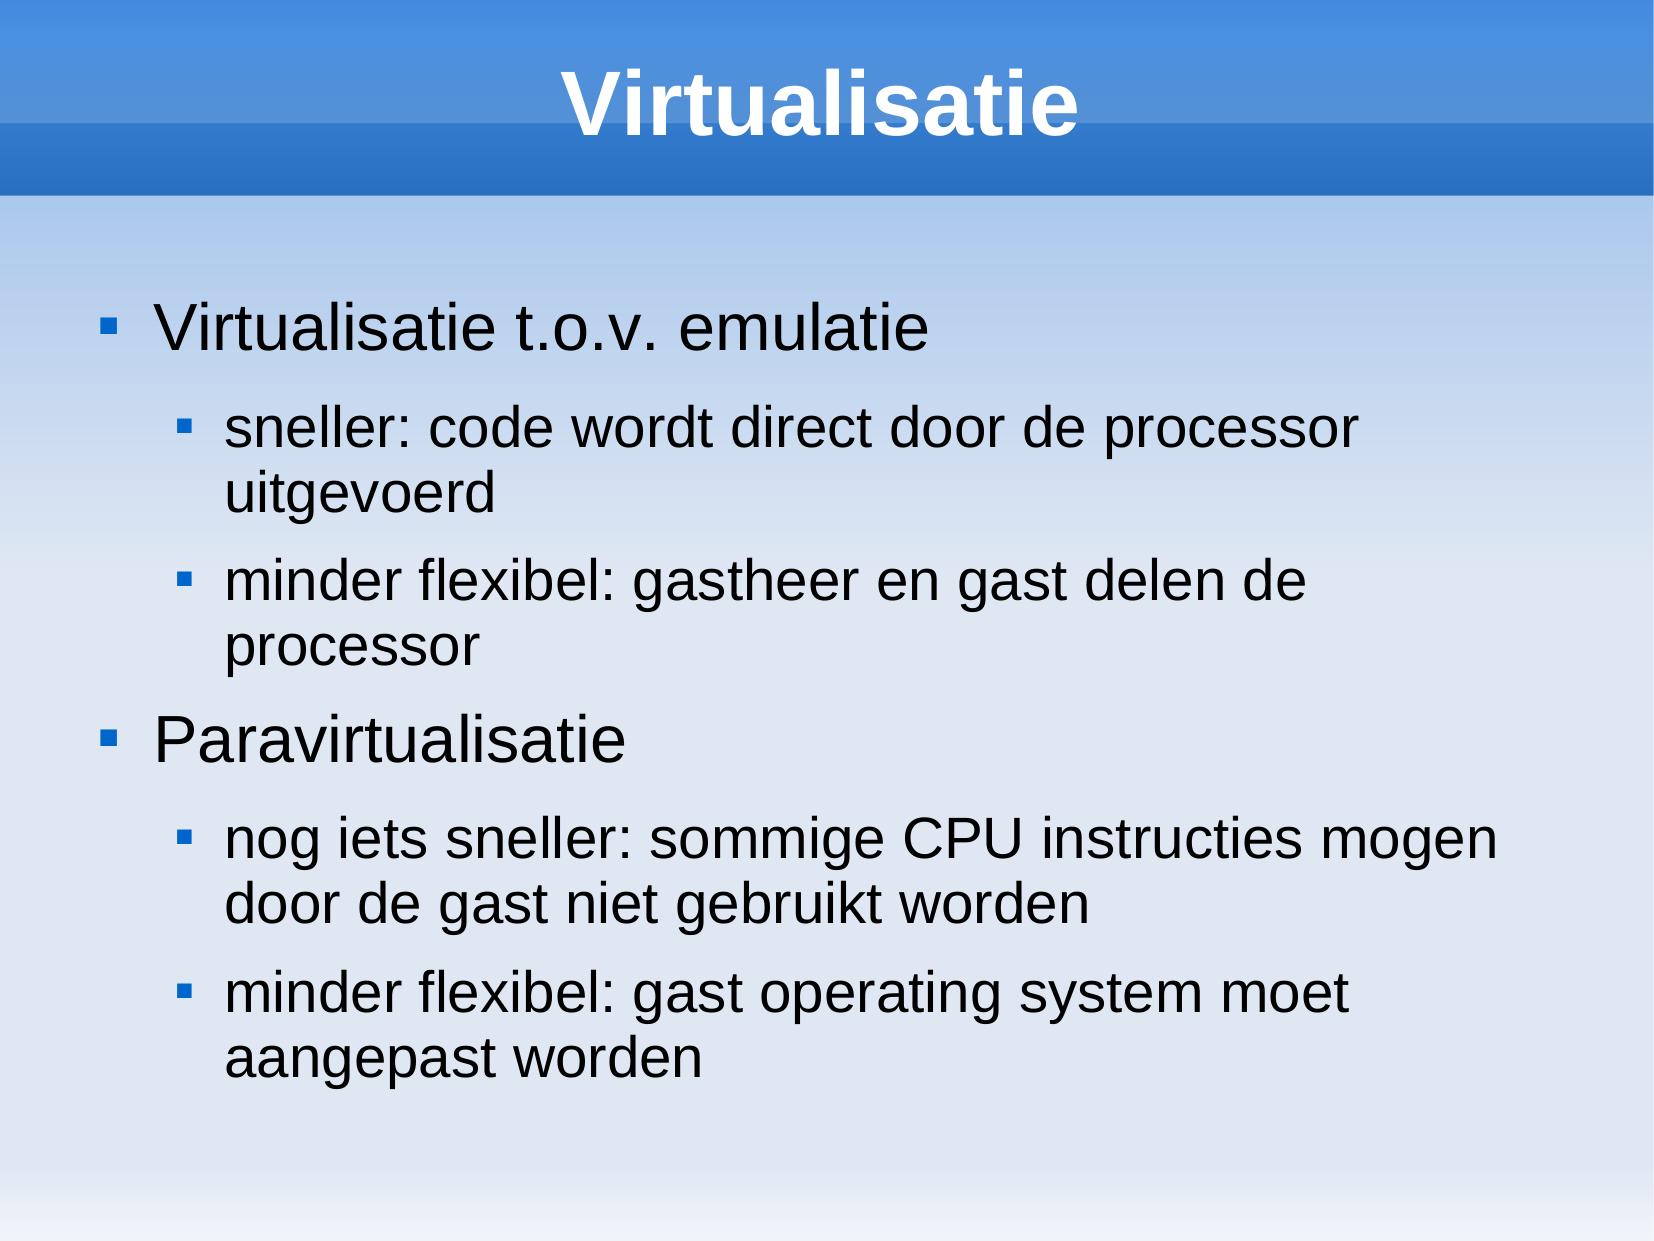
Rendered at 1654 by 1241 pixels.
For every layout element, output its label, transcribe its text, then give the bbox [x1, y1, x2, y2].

picture [0, 0, 1654, 1241]
title Virtualisatie [76, 7, 1565, 200]
list Virtualisatie t.o.v. emulatie sneller: code wordt direct door de processor uitgevoerd minder flexibel: gastheer en gast delen de processor Paravirtualisatie nog iets sneller: sommige CPU instructies mogen door de gast niet gebruikt worden minder flexibel: gast operating system moet aangepast worden [82, 290, 1571, 1094]
